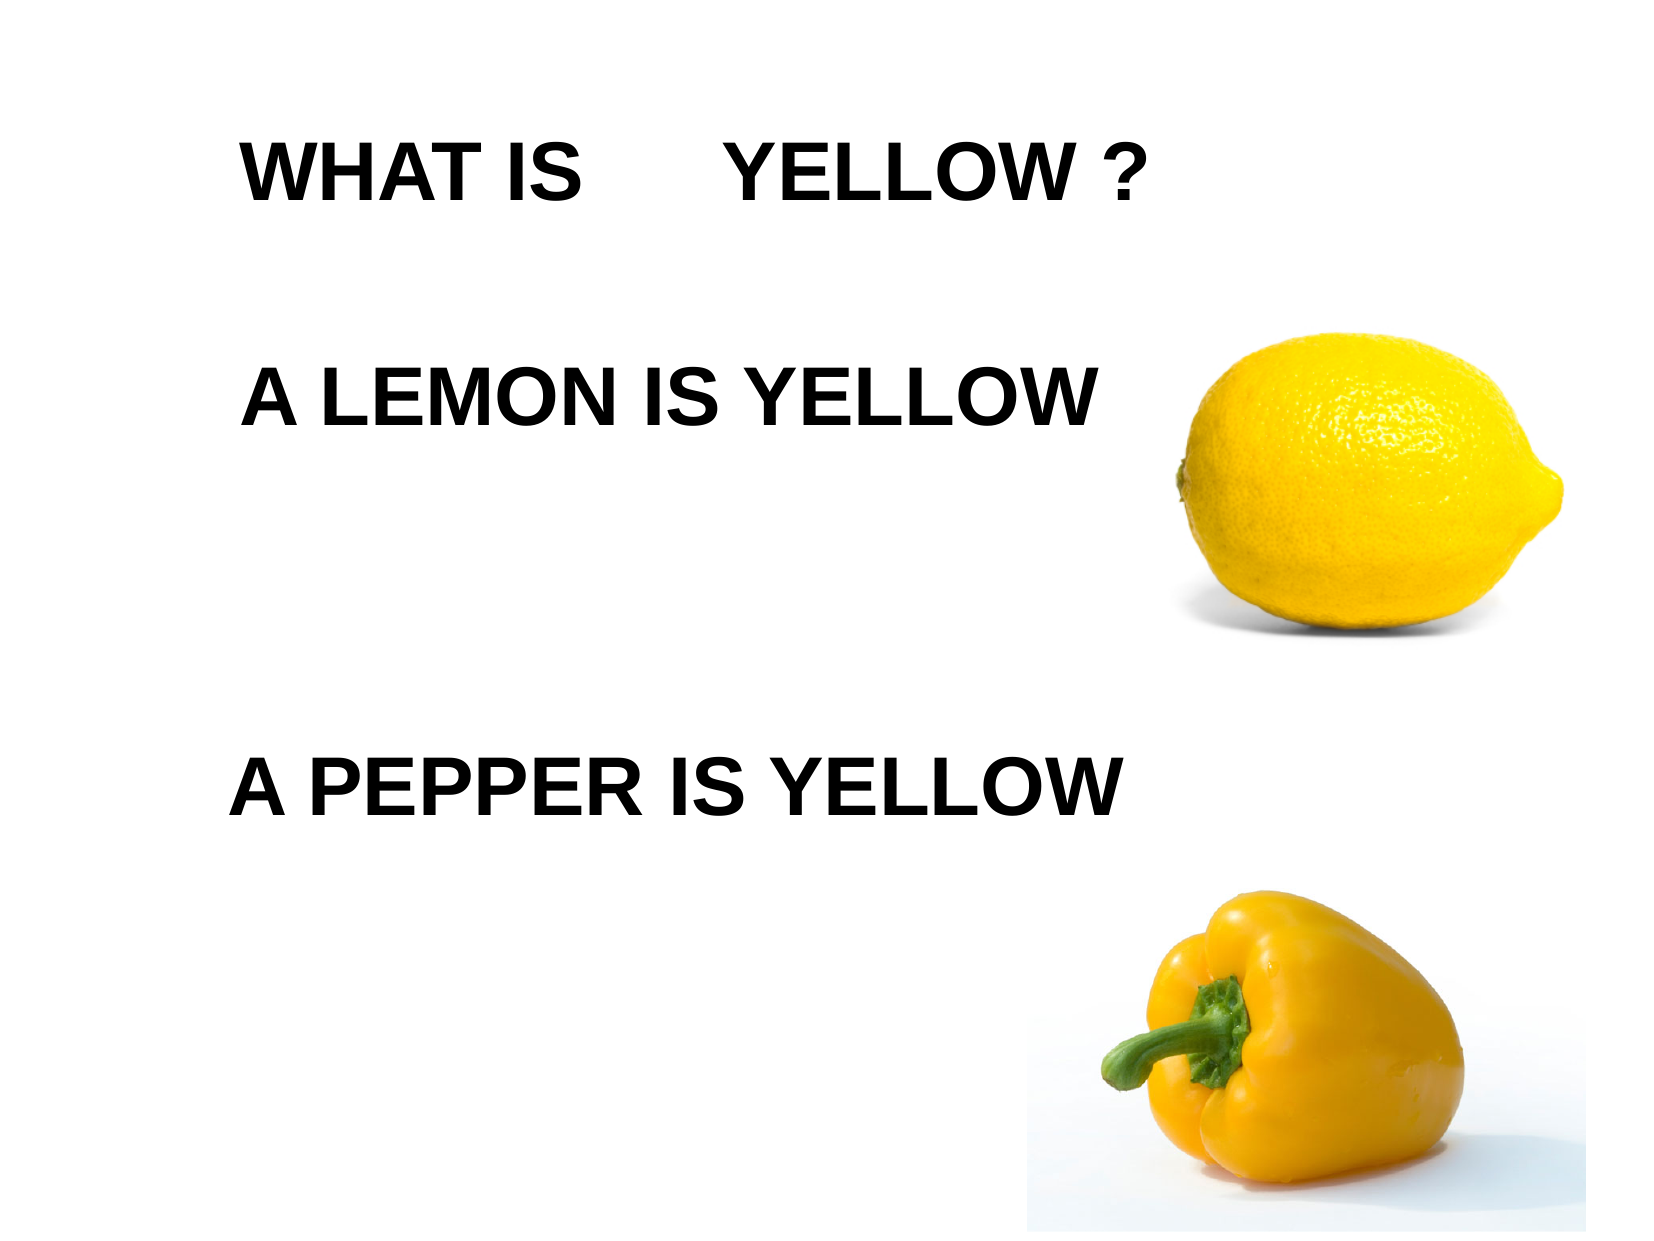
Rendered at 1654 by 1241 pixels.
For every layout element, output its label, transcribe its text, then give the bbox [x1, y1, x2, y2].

picture [1119, 307, 1619, 662]
text_box A PEPPER IS YELLOW [212, 732, 1193, 841]
text_box A LEMON IS YELLOW [224, 342, 1119, 451]
picture [1027, 862, 1586, 1232]
text_box WHAT IS YELLOW ? [224, 118, 1276, 226]
